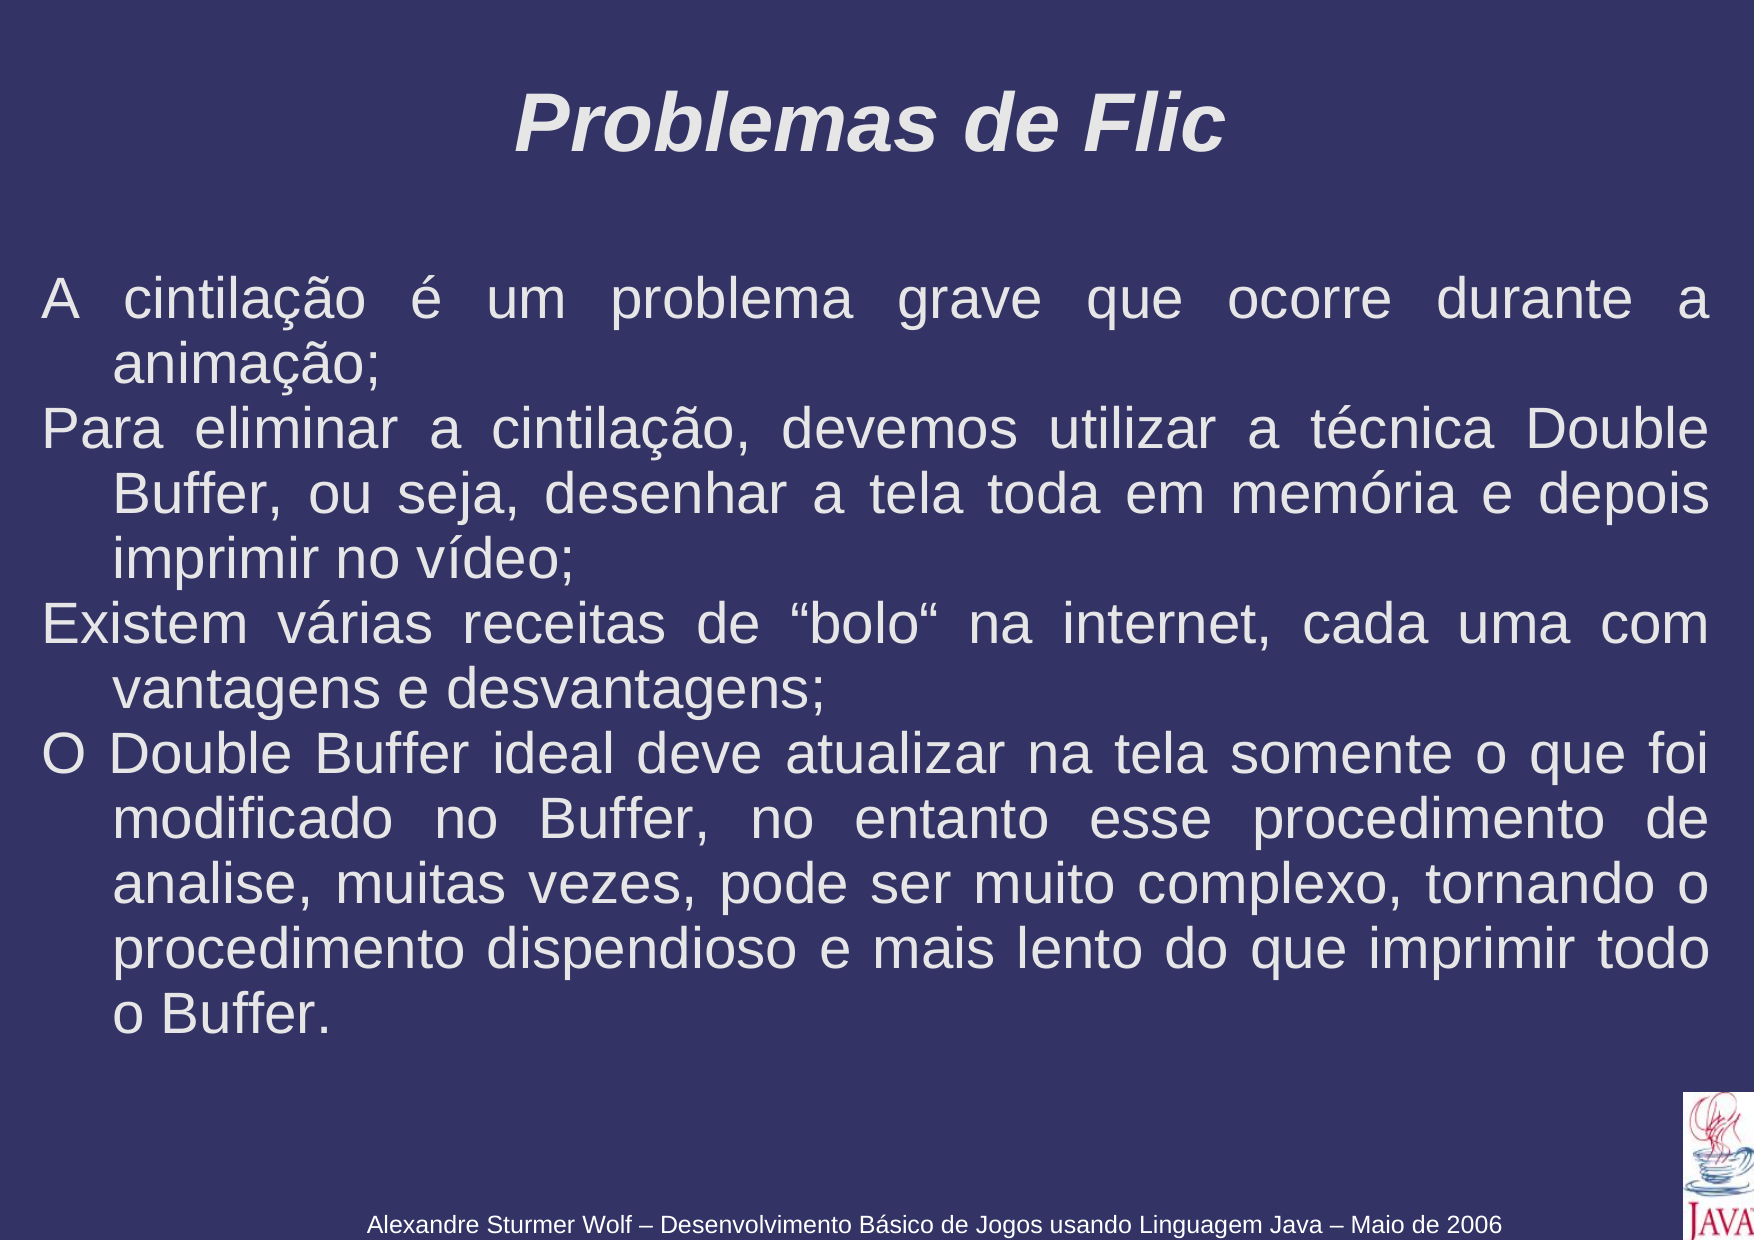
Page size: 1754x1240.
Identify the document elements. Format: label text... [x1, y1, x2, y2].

list A cintilação é um problema grave que ocorre durante a animação; Para eliminar a cintilação, devemos utilizar a técnica Double Buffer, ou seja, desenhar a tela toda em memória e depois imprimir no vídeo; Existem várias receitas de “bolo“ na internet, cada uma com vantagens e desvantagens; O Double Buffer ideal deve atualizar na tela somente o que foi modificado no Buffer, no entanto esse procedimento de analise, muitas vezes, pode ser muito complexo, tornando o procedimento dispendioso e mais lento do que imprimir todo o Buffer. [29, 265, 1713, 1182]
title Problemas de Flic [29, 19, 1713, 227]
picture [1683, 1092, 1754, 1240]
